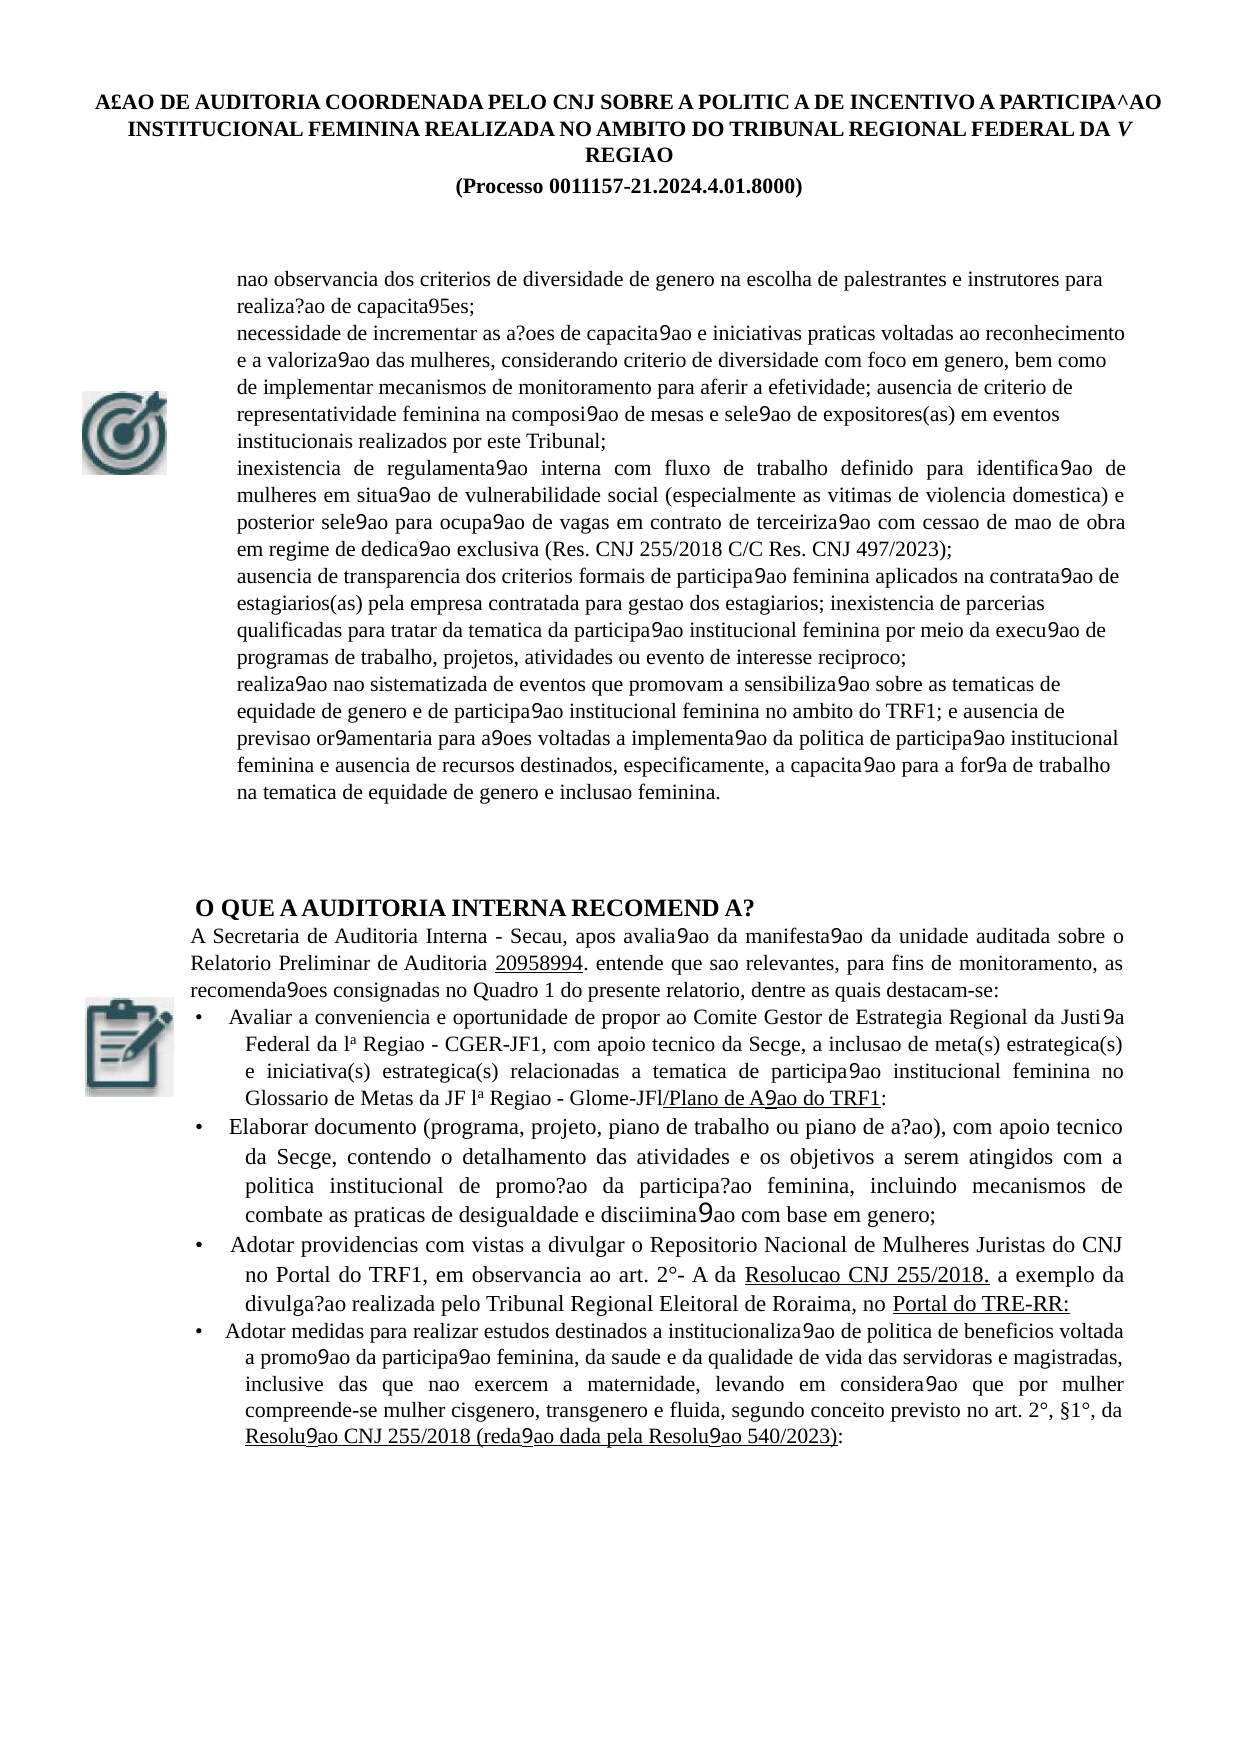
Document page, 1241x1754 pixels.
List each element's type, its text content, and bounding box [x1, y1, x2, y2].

picture [82, 392, 167, 475]
text_box A£AO DE AUDITORIA COORDENADA PELO CNJ SOBRE A POLITIC A DE INCENTIVO A PARTICIPA^AO INSTITUCIONAL FEMININA REALIZADA NO AMBITO DO TRIBUNAL REGIONAL FEDERAL DA V regiAo (Processo 0011157-21.2024.4.01.8000) [66, 87, 1193, 199]
text_box O QUE A AUDITORIA INTERNA RECOMEND A? A Secretaria de Auditoria Interna - Secau, apos avalia9ao da manifesta9ao da unidade auditada sobre o Relatorio Preliminar de Auditoria 20958994. entende que sao relevantes, para fins de monitoramento, as recomenda9oes consignadas no Quadro 1 do presente relatorio, dentre as quais destacam-se: • Avaliar a conveniencia e oportunidade de propor ao Comite Gestor de Estrategia Regional da Justi9a Federal da la Regiao - CGER-JF1, com apoio tecnico da Secge, a inclusao de meta(s) estrategica(s) e iniciativa(s) estrategica(s) relacionadas a tematica de participa9ao institucional feminina no Glossario de Metas da JF la Regiao - Glome-JFl/Plano de A9ao do TRF1: • Elaborar documento (programa, projeto, piano de trabalho ou piano de a?ao), com apoio tecnico da Secge, contendo o detalhamento das atividades e os objetivos a serem atingidos com a politica institucional de promo?ao da participa?ao feminina, incluindo mecanismos de combate as praticas de desigualdade e disciimina9ao com base em genero; • Adotar providencias com vistas a divulgar o Repositorio Nacional de Mulheres Juristas do CNJ no Portal do TRF1, em observancia ao art. 2°- A da Resolucao CNJ 255/2018. a exemplo da divulga?ao realizada pelo Tribunal Regional Eleitoral de Roraima, no Portal do TRE-RR: • Adotar medidas para realizar estudos destinados a institucionaliza9ao de politica de beneficios voltada a promo9ao da participa9ao feminina, da saude e da qualidade de vida das servidoras e magistradas, inclusive das que nao exercem a maternidade, levando em considera9ao que por mulher compreende-se mulher cisgenero, transgenero e fluida, segundo conceito previsto no art. 2°, §1°, da Resolu9ao CNJ 255/2018 (reda9ao dada pela Resolu9ao 540/2023): [191, 894, 1125, 1542]
picture [85, 997, 174, 1097]
text_box nao observancia dos criterios de diversidade de genero na escolha de palestrantes e instrutores para realiza?ao de capacita95es; necessidade de incrementar as a?oes de capacita9ao e iniciativas praticas voltadas ao reconhecimento e a valoriza9ao das mulheres, considerando criterio de diversidade com foco em genero, bem como de implementar mecanismos de monitoramento para aferir a efetividade; ausencia de criterio de representatividade feminina na composi9ao de mesas e sele9ao de expositores(as) em eventos institucionais realizados por este Tribunal; inexistencia de regulamenta9ao interna com fluxo de trabalho definido para identifica9ao de mulheres em situa9ao de vulnerabilidade social (especialmente as vitimas de violencia domestica) e posterior sele9ao para ocupa9ao de vagas em contrato de terceiriza9ao com cessao de mao de obra em regime de dedica9ao exclusiva (Res. CNJ 255/2018 C/C Res. CNJ 497/2023); ausencia de transparencia dos criterios formais de participa9ao feminina aplicados na contrata9ao de estagiarios(as) pela empresa contratada para gestao dos estagiarios; inexistencia de parcerias qualificadas para tratar da tematica da participa9ao institucional feminina por meio da execu9ao de programas de trabalho, projetos, atividades ou evento de interesse reciproco; realiza9ao nao sistematizada de eventos que promovam a sensibiliza9ao sobre as tematicas de equidade de genero e de participa9ao institucional feminina no ambito do TRF1; e ausencia de previsao or9amentaria para a9oes voltadas a implementa9ao da politica de participa9ao institucional feminina e ausencia de recursos destinados, especificamente, a capacita9ao para a for9a de trabalho na tematica de equidade de genero e inclusao feminina. [237, 264, 1129, 858]
